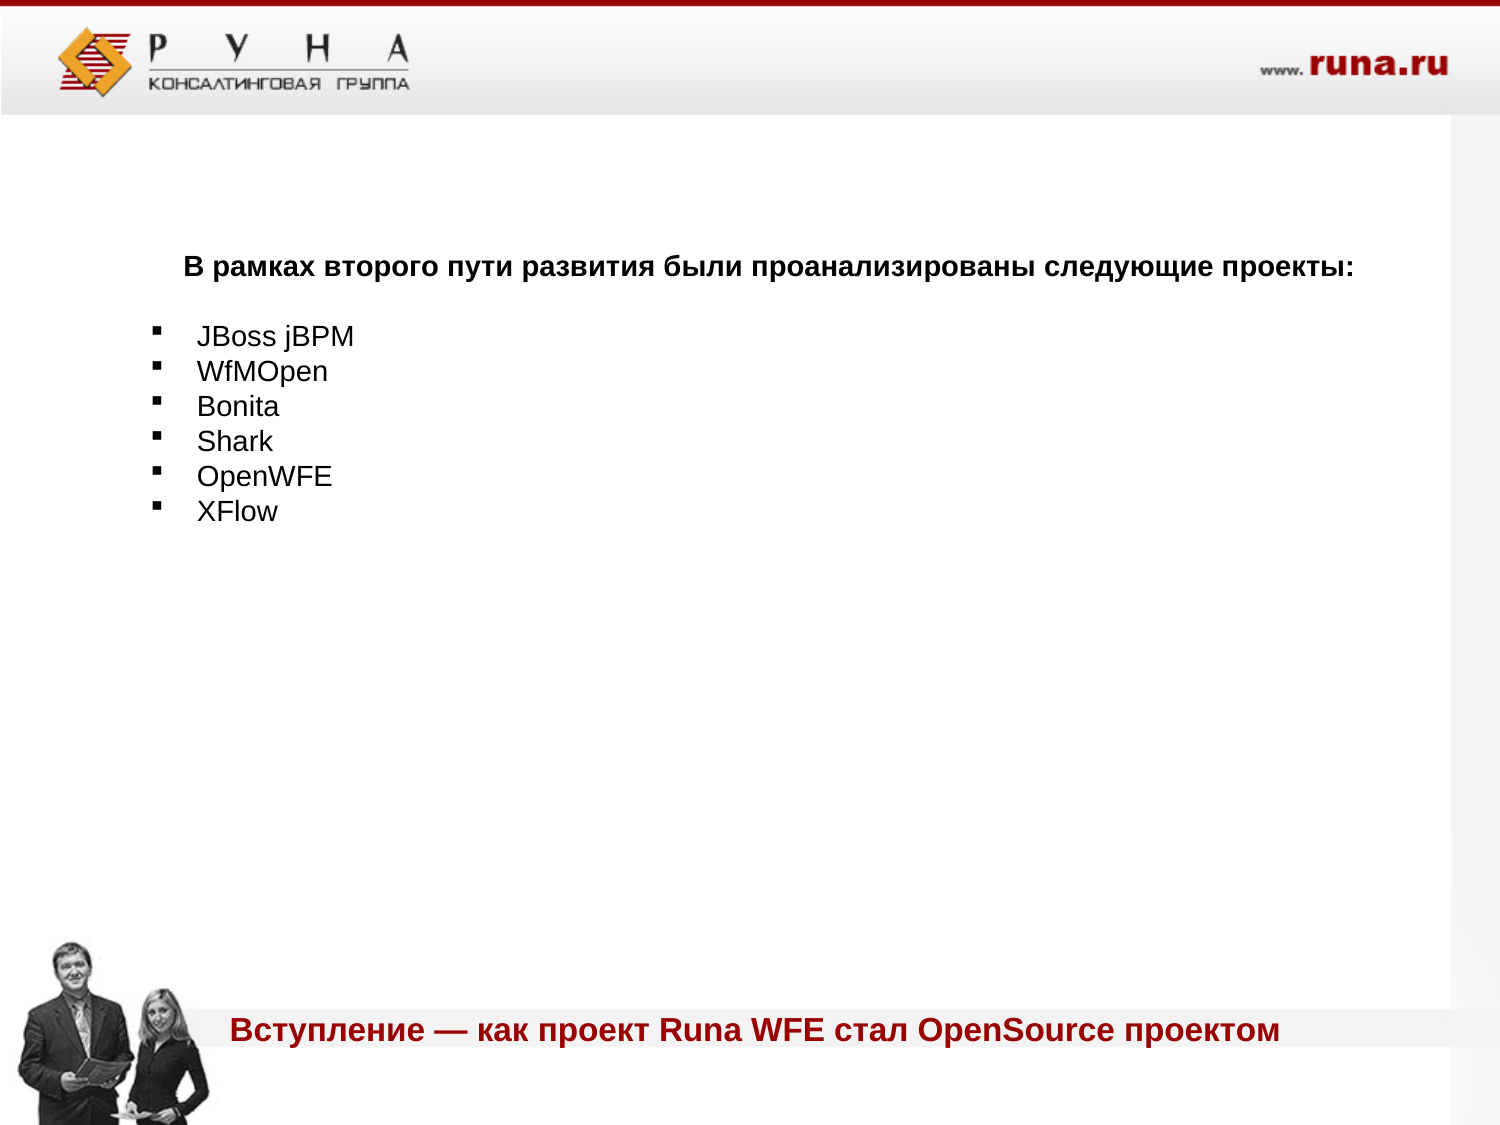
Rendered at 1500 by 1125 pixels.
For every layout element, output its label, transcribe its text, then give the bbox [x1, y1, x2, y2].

picture [0, 0, 1500, 1125]
text_box В рамках второго пути развития были проанализированы следующие проекты: JBoss jBPM WfMOpen Bonita Shark OpenWFE XFlow [135, 239, 1377, 535]
text_box Вступление — как проект Runa WFE стал OpenSource проектом [159, 1000, 1353, 1048]
